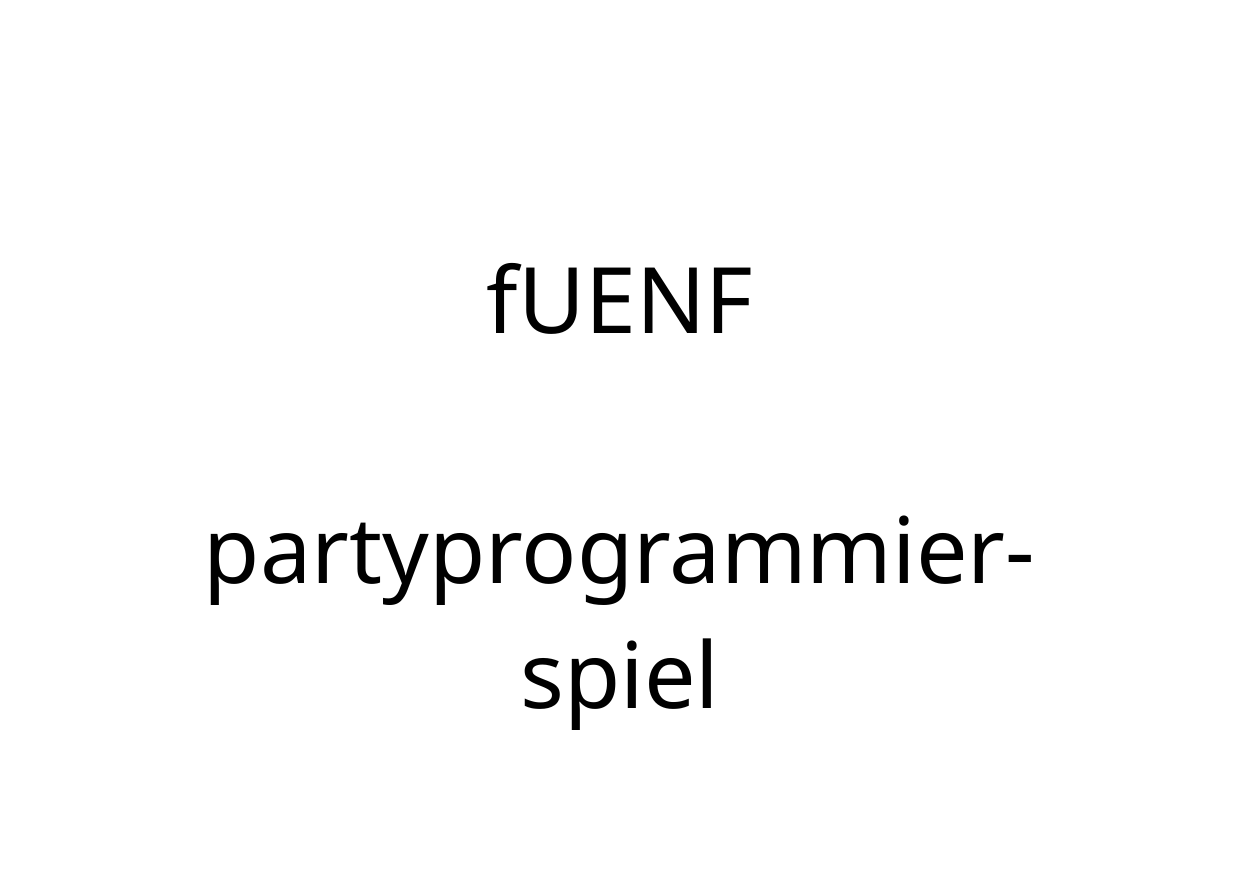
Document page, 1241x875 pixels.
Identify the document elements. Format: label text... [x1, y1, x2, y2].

subtitle fUENF partyprogrammier- spiel [115, 235, 1125, 735]
